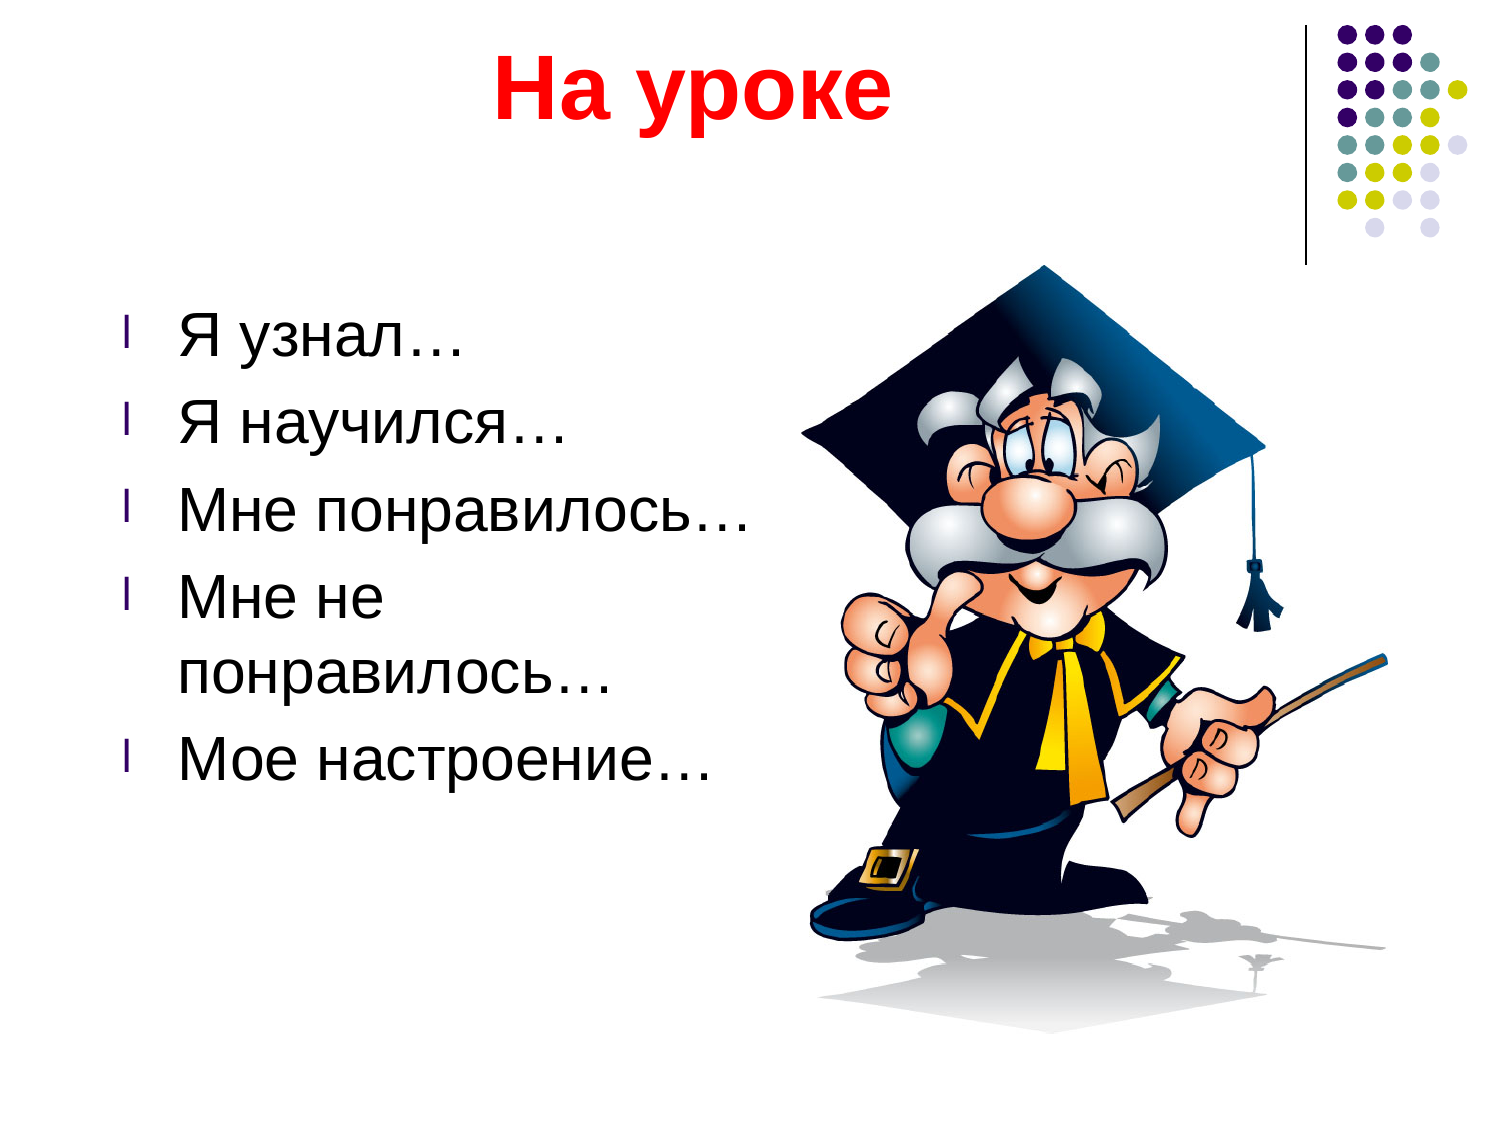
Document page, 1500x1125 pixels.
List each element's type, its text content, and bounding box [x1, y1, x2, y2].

list Я узнал… Я научился… Мне понравилось… Мне не понравилось… Мое настроение… [106, 286, 801, 827]
picture [801, 265, 1388, 1034]
title На уроке [75, 20, 1313, 233]
